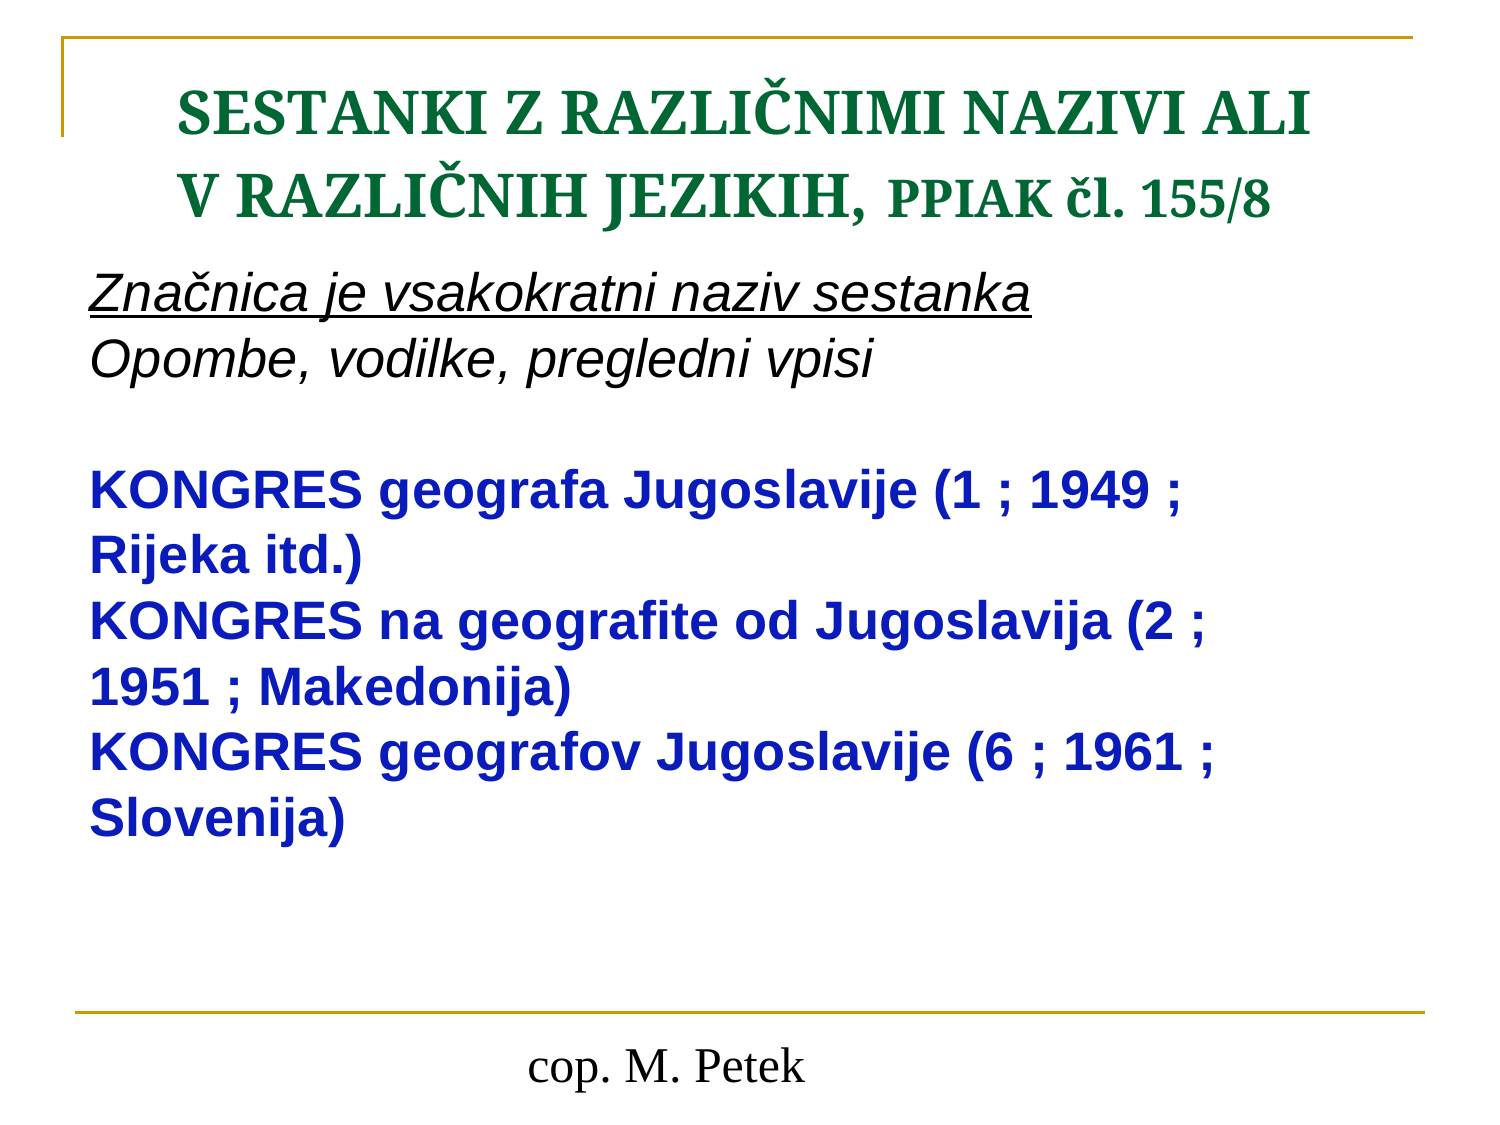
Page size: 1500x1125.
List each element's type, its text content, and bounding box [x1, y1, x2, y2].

title SESTANKI Z RAZLIČNIMI NAZIVI ALI V RAZLIČNIH JEZIKIH, PPIAK čl. 155/8 [162, 66, 1376, 262]
list Značnica je vsakokratni naziv sestanka Opombe, vodilke, pregledni vpisi KONGRES geografa Jugoslavije (1 ; 1949 ; Rijeka itd.) KONGRES na geografite od Jugoslavija (2 ; 1951 ; Makedonija) KONGRES geografov Jugoslavije (6 ; 1961 ; Slovenija) [75, 262, 1426, 1006]
